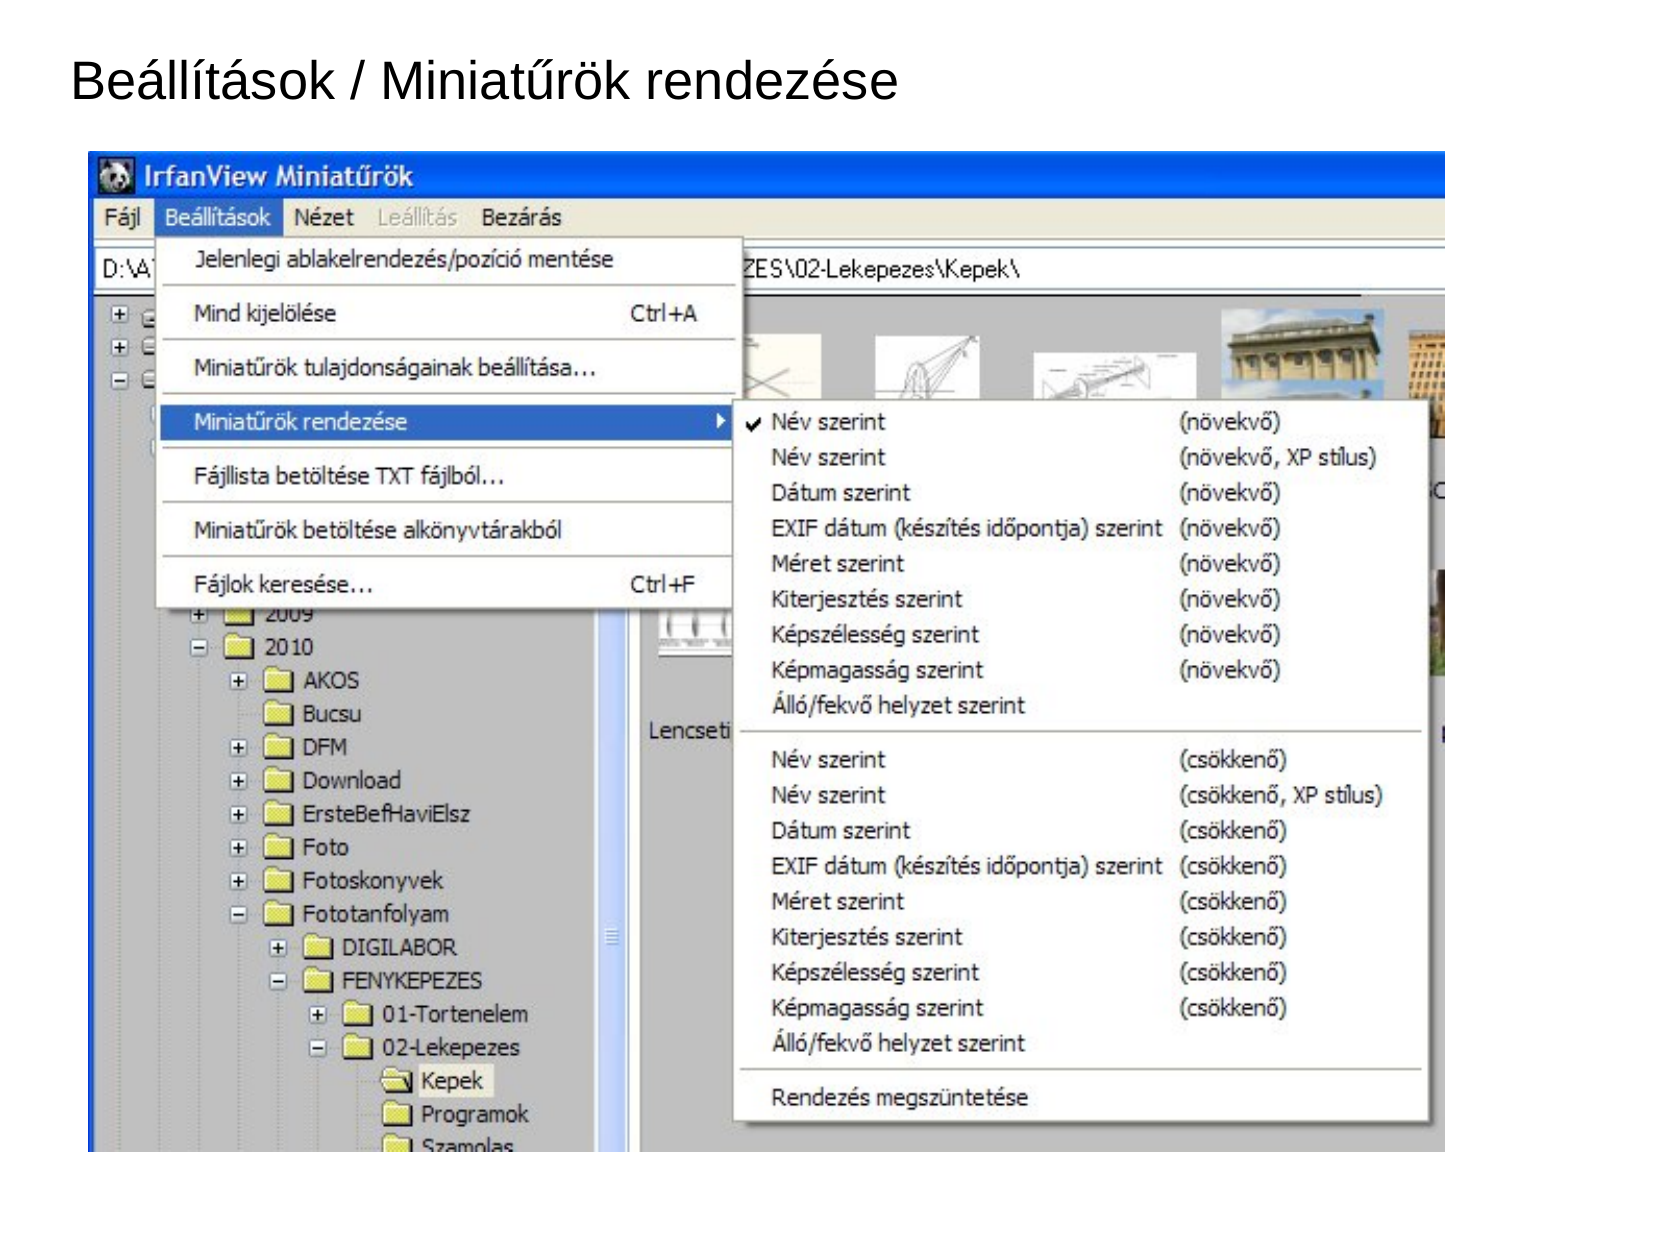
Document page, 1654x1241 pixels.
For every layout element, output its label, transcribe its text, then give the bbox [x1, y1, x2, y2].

picture [88, 151, 1445, 1152]
text_box Beállítások / Miniatűrök rendezése [55, 42, 916, 119]
